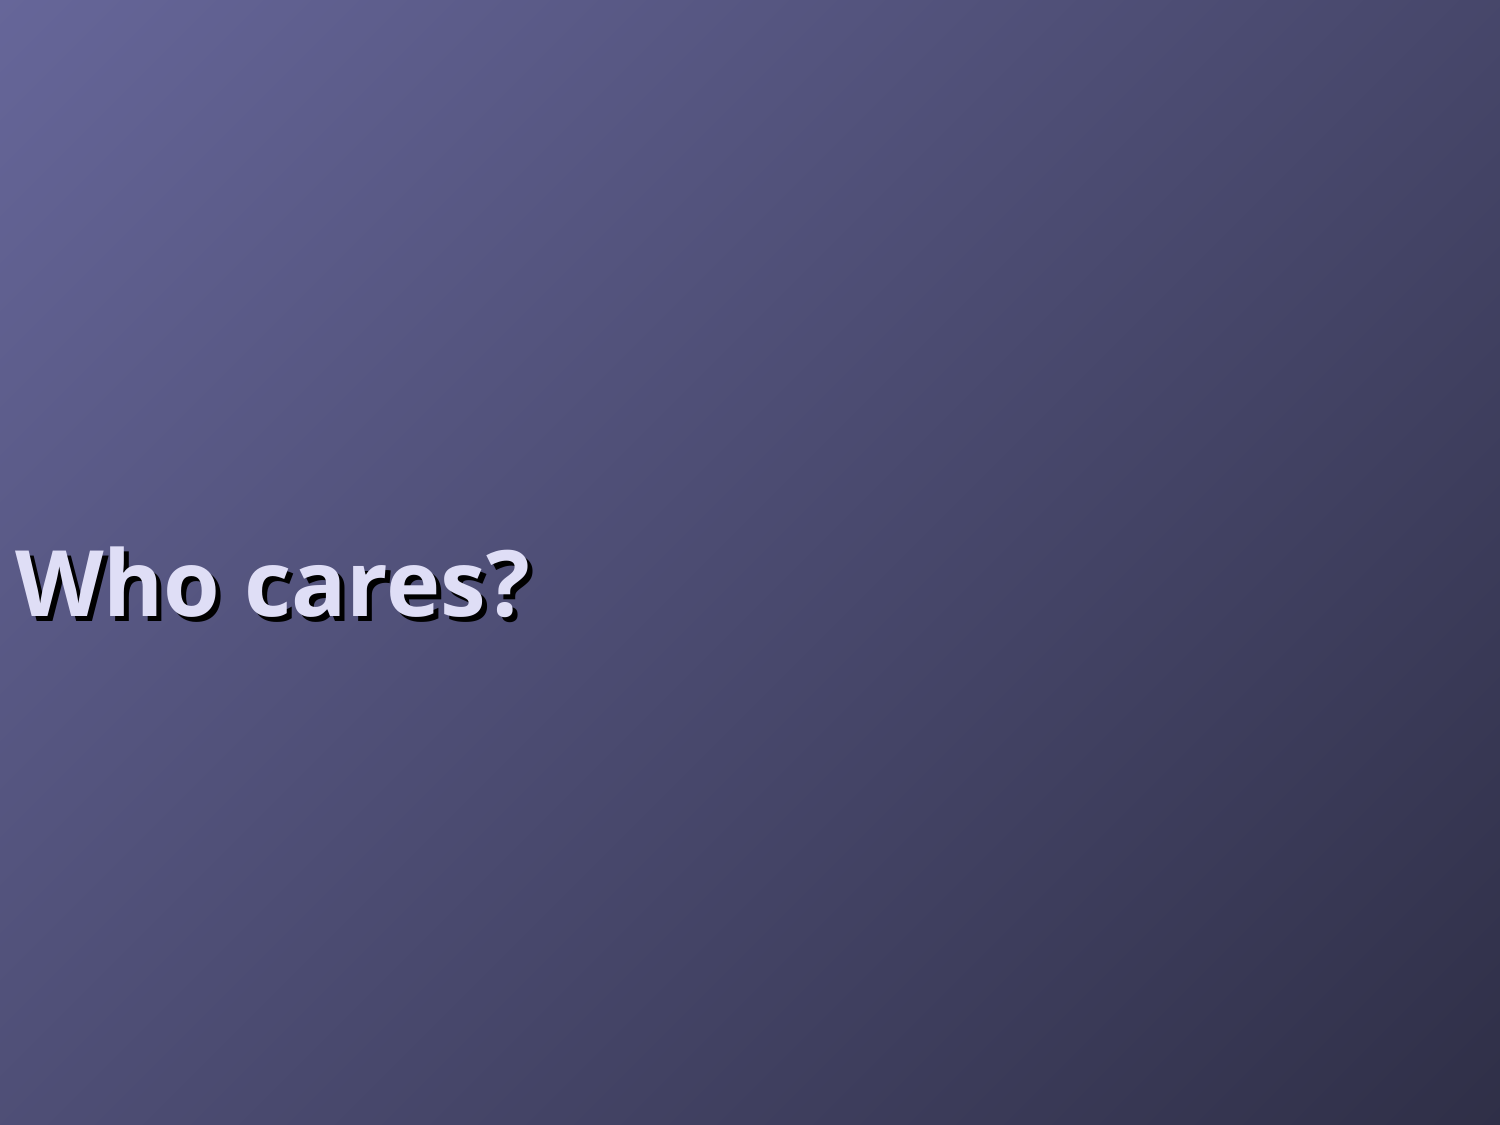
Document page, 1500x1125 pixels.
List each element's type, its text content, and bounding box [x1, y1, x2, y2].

title Who cares? [0, 487, 1500, 676]
